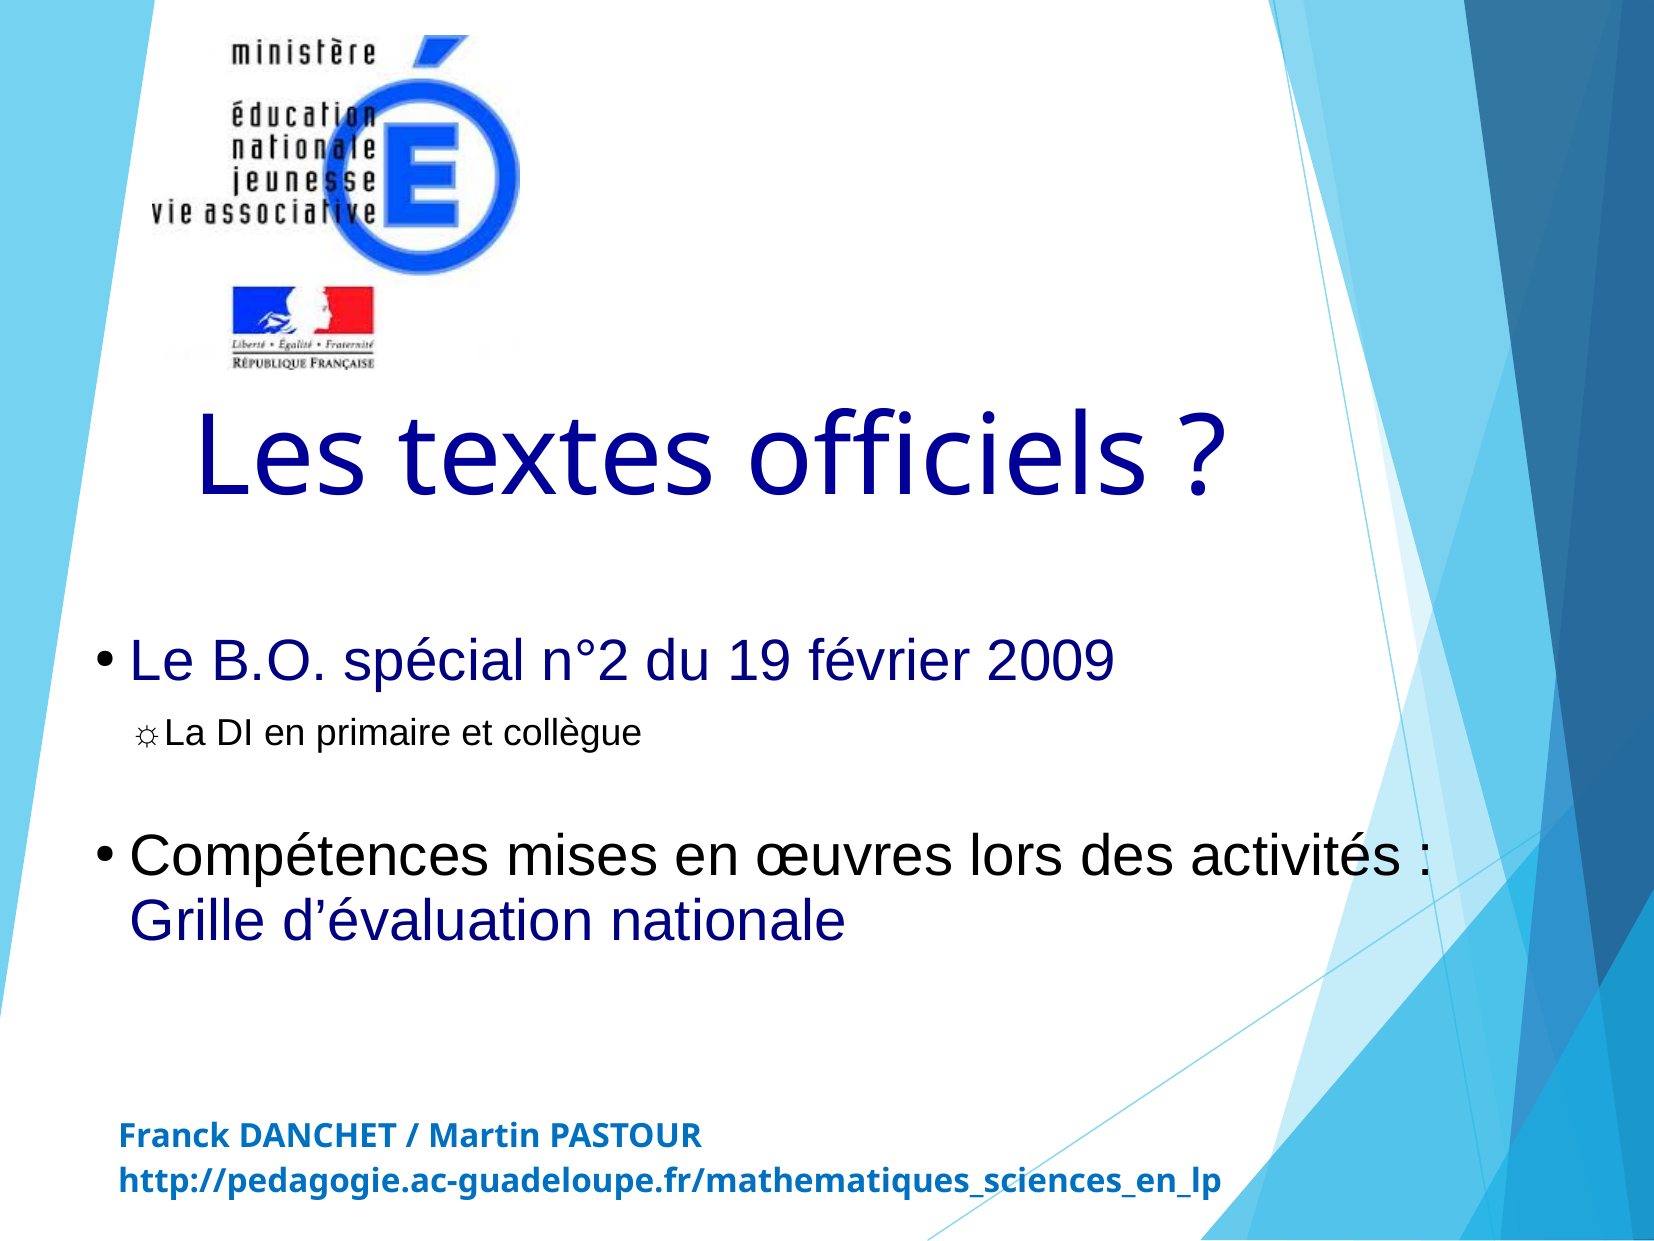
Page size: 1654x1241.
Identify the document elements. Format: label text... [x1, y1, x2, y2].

text_box Franck DANCHET / Martin PASTOUR http://pedagogie.ac-guadeloupe.fr/mathematiques_sciences_en_lp [118, 1074, 1312, 1241]
picture [152, 35, 520, 370]
title Les textes officiels ? [177, 94, 1465, 660]
subtitle Le B.O. spécial n°2 du 19 février 2009 ☼La DI en primaire et collègue Compétences mises en œuvres lors des activités : Grille d’évaluation nationale [94, 628, 1442, 953]
